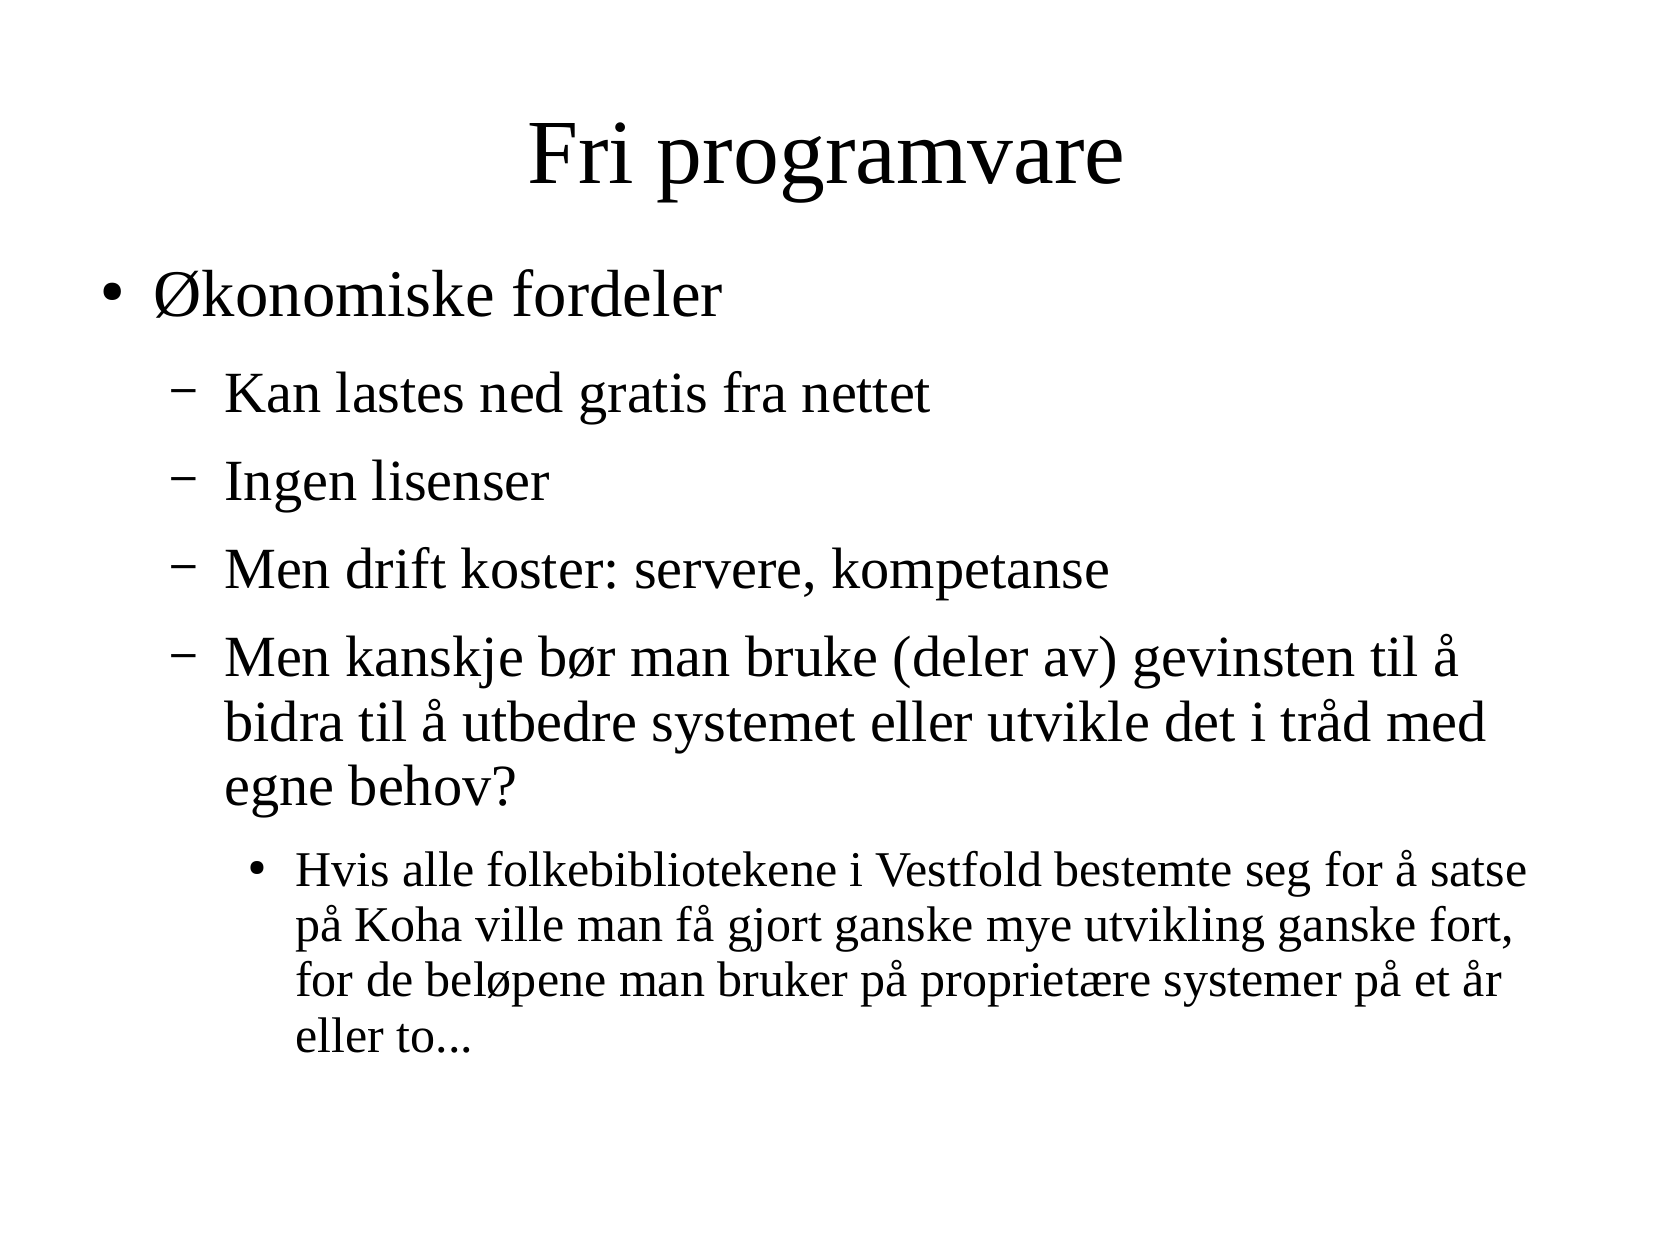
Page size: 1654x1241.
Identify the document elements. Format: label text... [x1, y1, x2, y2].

title Fri programvare [82, 49, 1571, 256]
list Økonomiske fordeler Kan lastes ned gratis fra nettet Ingen lisenser Men drift koster: servere, kompetanse Men kanskje bør man bruke (deler av) gevinsten til å bidra til å utbedre systemet eller utvikle det i tråd med egne behov? Hvis alle folkebibliotekene i Vestfold bestemte seg for å satse på Koha ville man få gjort ganske mye utvikling ganske fort, for de beløpene man bruker på proprietære systemer på et år eller to... [82, 256, 1571, 1170]
